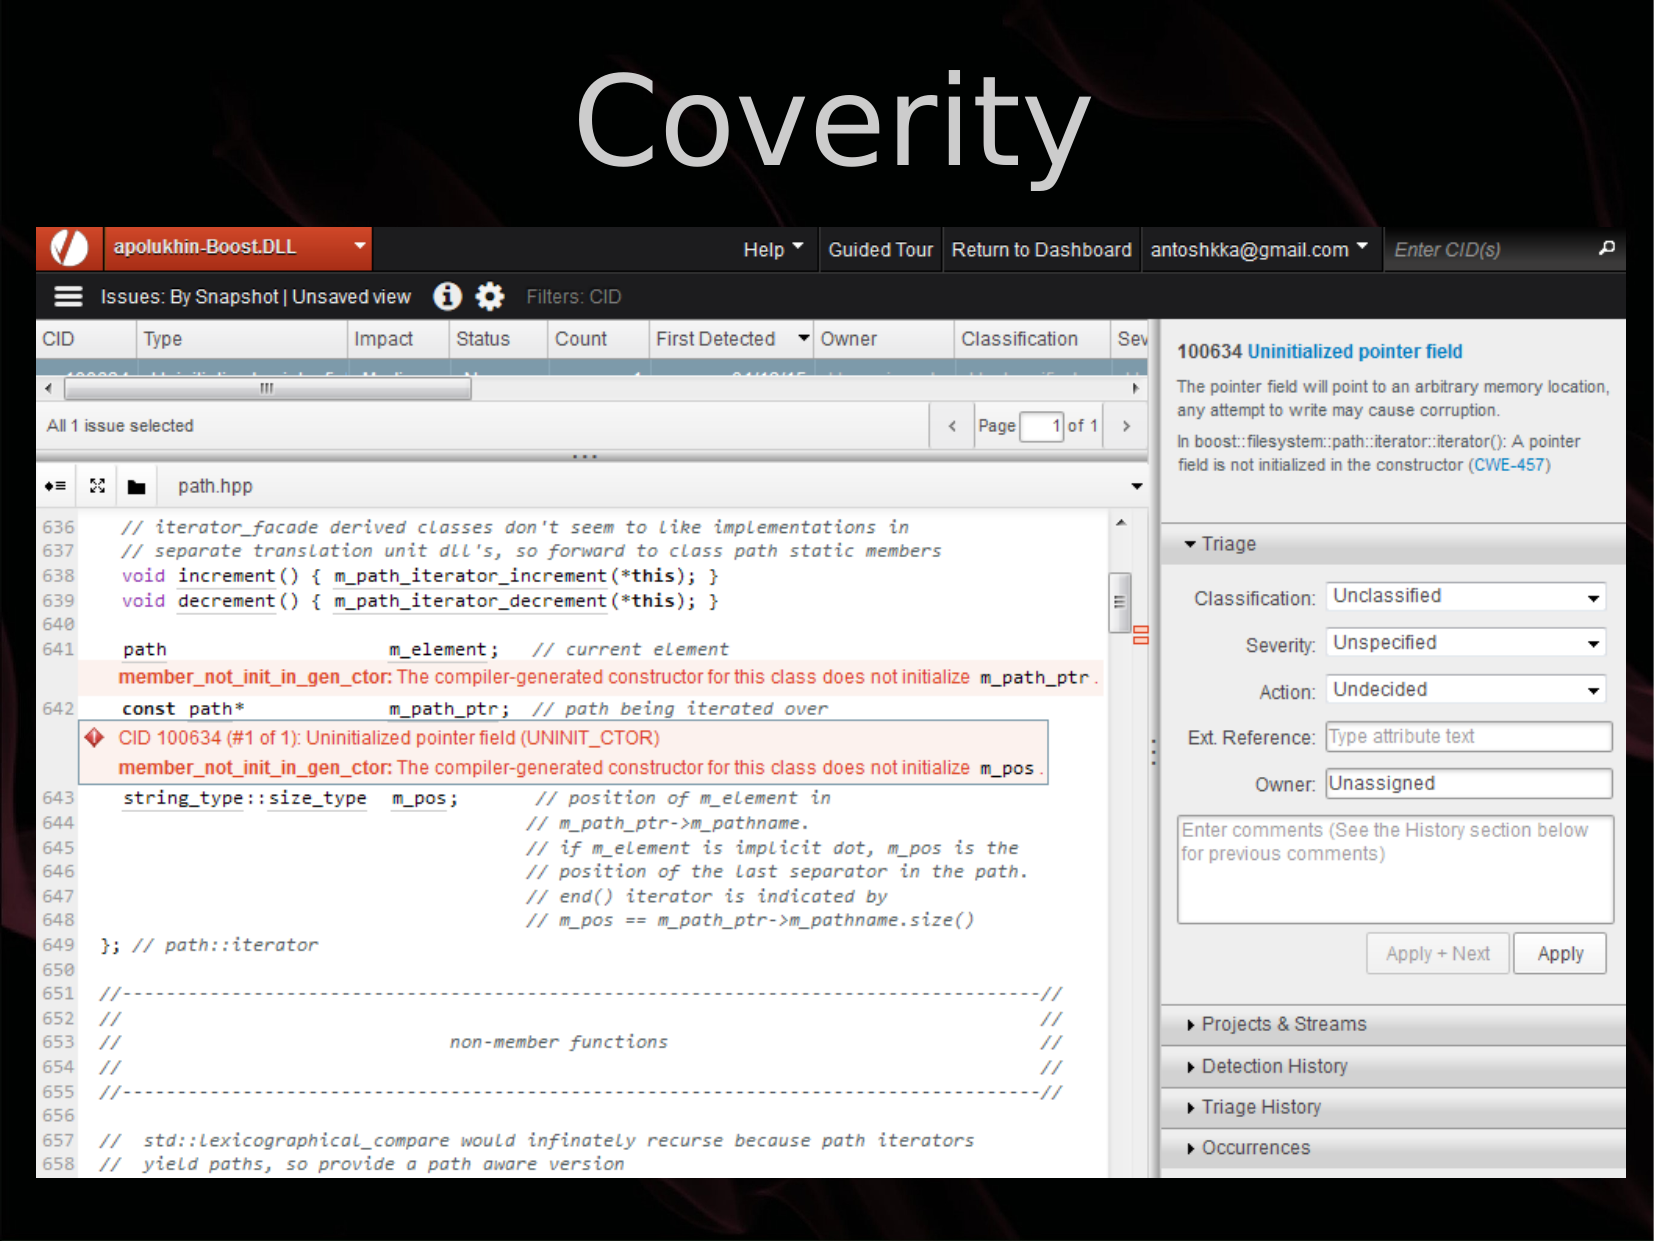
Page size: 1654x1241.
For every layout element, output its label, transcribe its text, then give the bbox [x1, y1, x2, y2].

picture [0, 0, 1654, 1241]
title Coverity [90, 45, 1579, 200]
